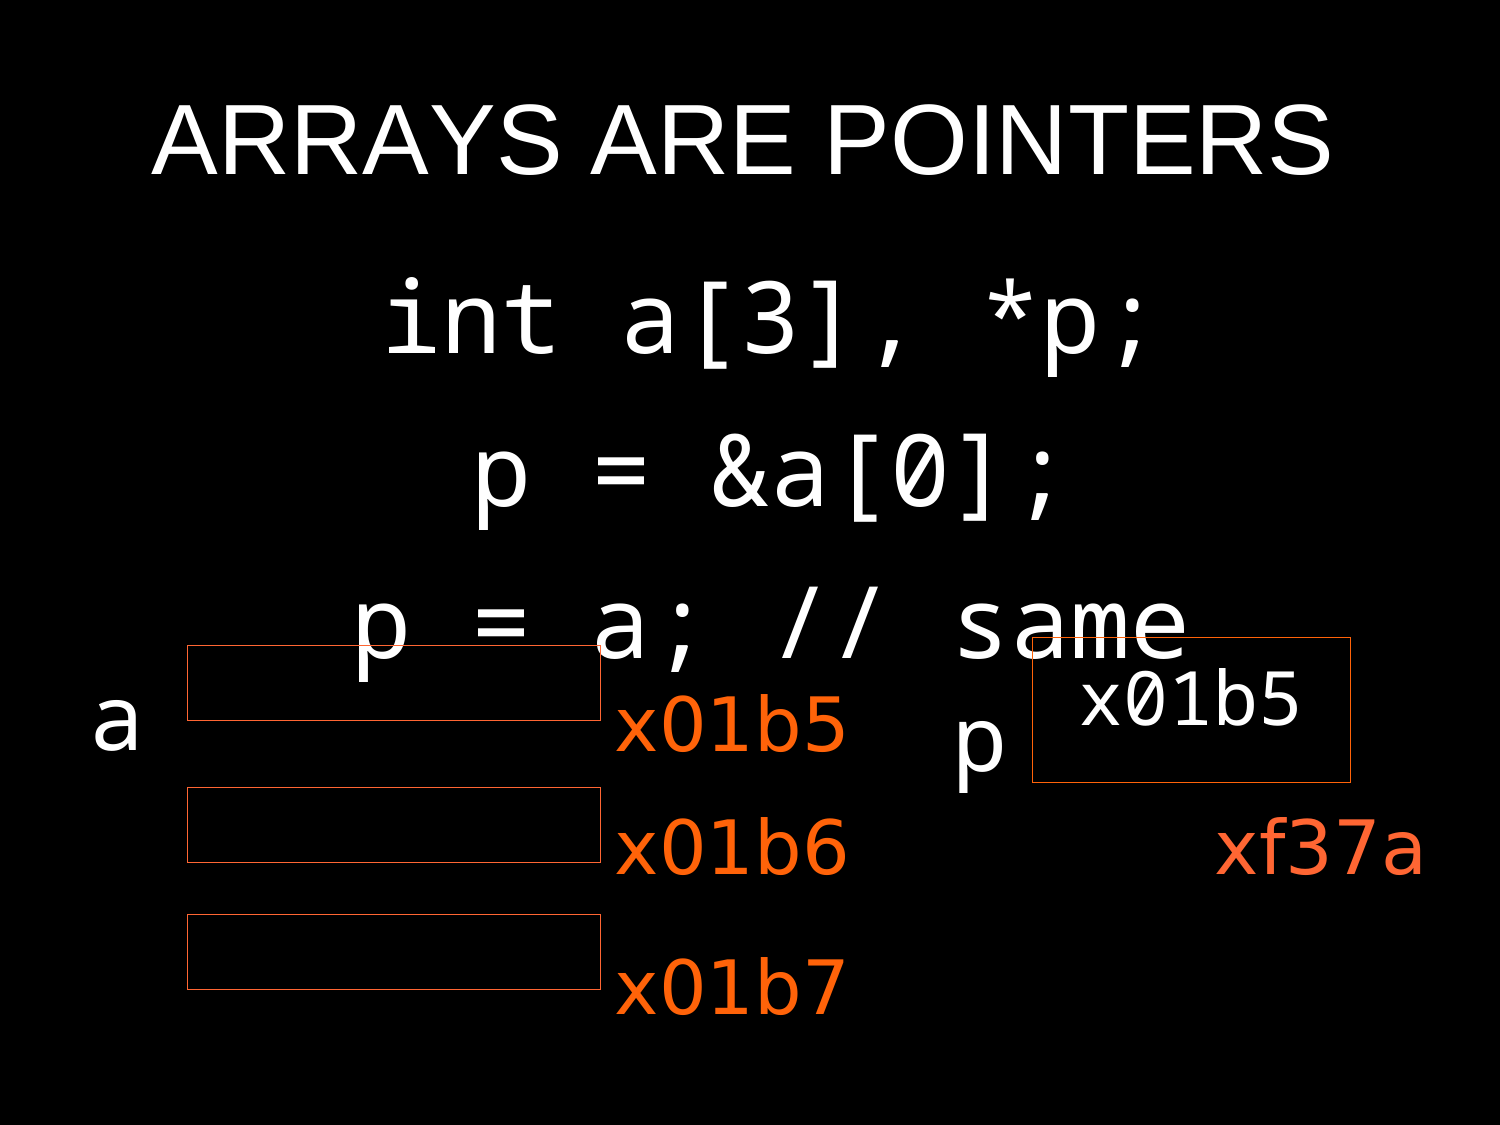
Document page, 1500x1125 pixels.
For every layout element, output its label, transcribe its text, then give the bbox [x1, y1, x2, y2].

text_box x01b6 [600, 797, 938, 901]
text_box [187, 914, 601, 990]
text_box p [937, 666, 1023, 789]
text_box [187, 787, 601, 863]
text_box x01b7 [600, 937, 938, 1040]
text_box x01b5 [1032, 637, 1351, 783]
text_box xf37a [1200, 797, 1447, 901]
text_box a [75, 645, 188, 767]
title ARRAYS ARE POINTERS [75, 55, 1413, 225]
text_box [188, 645, 601, 721]
text_box x01b5 [600, 675, 938, 778]
list int a[3], *p; p = &a[0]; p = a; // same [154, 246, 1388, 1051]
